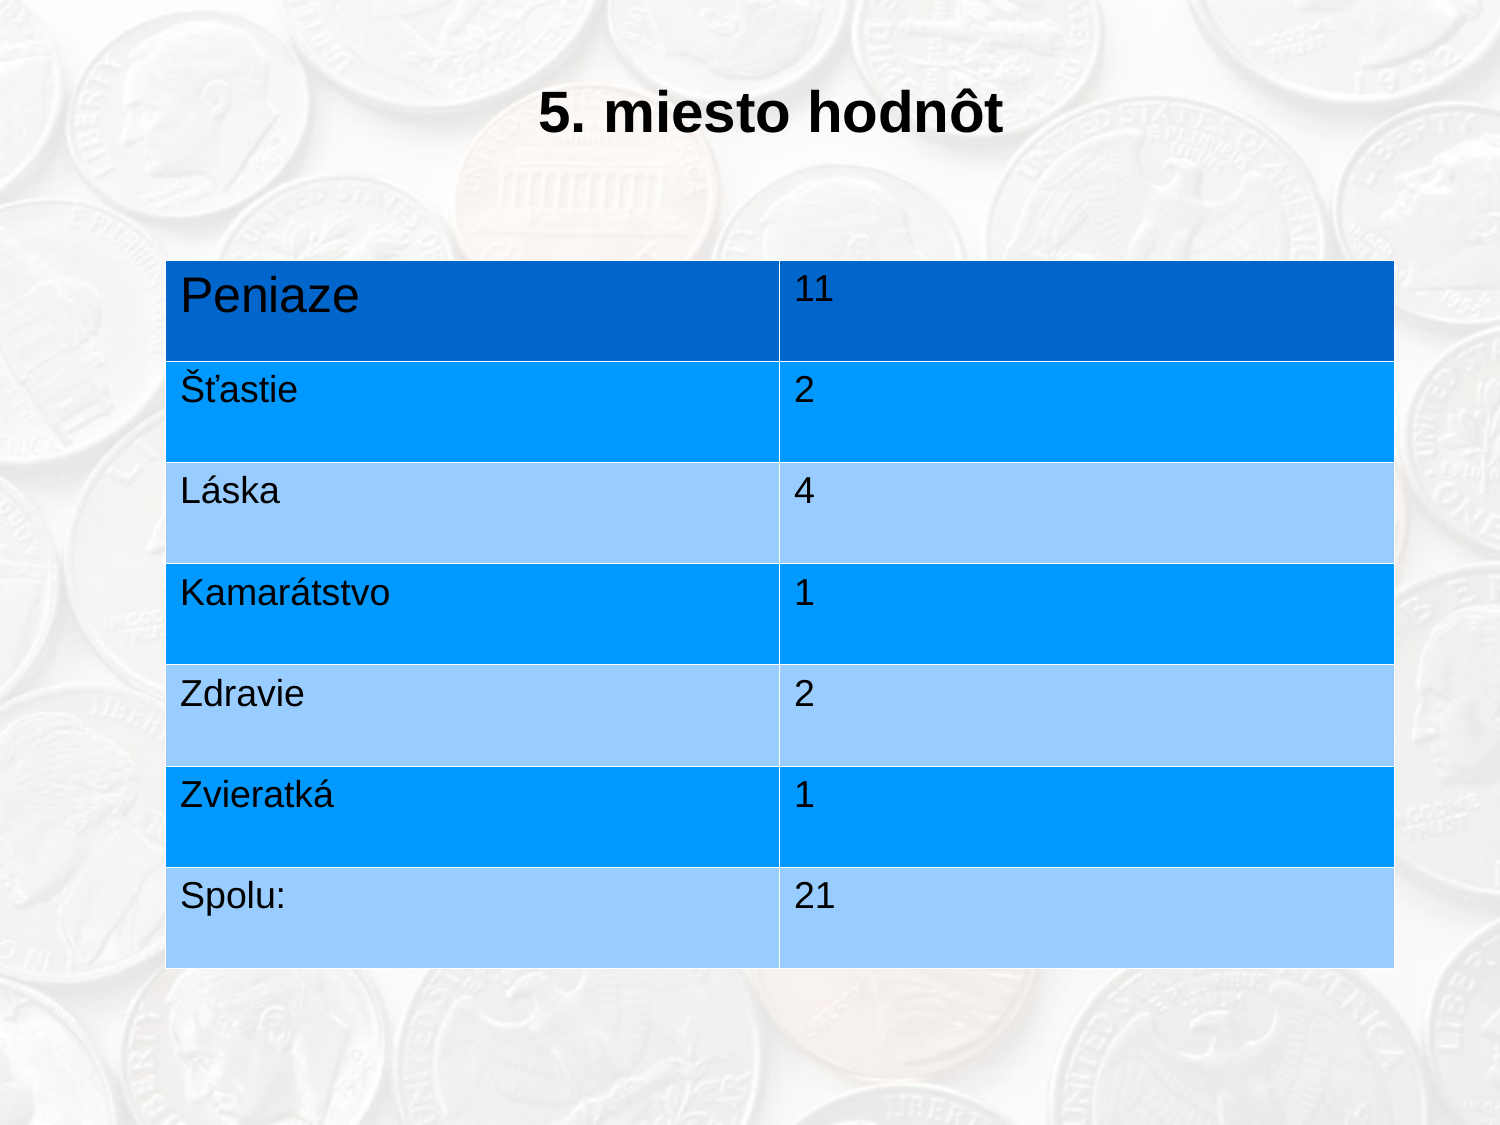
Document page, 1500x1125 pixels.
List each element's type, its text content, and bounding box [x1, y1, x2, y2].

table_cell Zdravie [166, 665, 779, 766]
table_cell 2 [780, 362, 1394, 462]
table_cell 21 [780, 868, 1394, 968]
table_cell 4 [780, 463, 1394, 563]
table_header 11 [780, 261, 1394, 361]
table_cell Zvieratká [166, 767, 779, 867]
table_cell 1 [780, 767, 1394, 867]
table_cell 2 [780, 665, 1394, 766]
table_cell Kamarátstvo [166, 564, 779, 664]
title 5. miesto hodnôt [271, 57, 1272, 154]
table_cell Šťastie [166, 362, 779, 462]
picture [0, 0, 1500, 1125]
table_header Peniaze [166, 261, 779, 361]
table_cell Láska [166, 463, 779, 563]
table_cell Spolu: [166, 868, 779, 968]
table_cell 1 [780, 564, 1394, 664]
